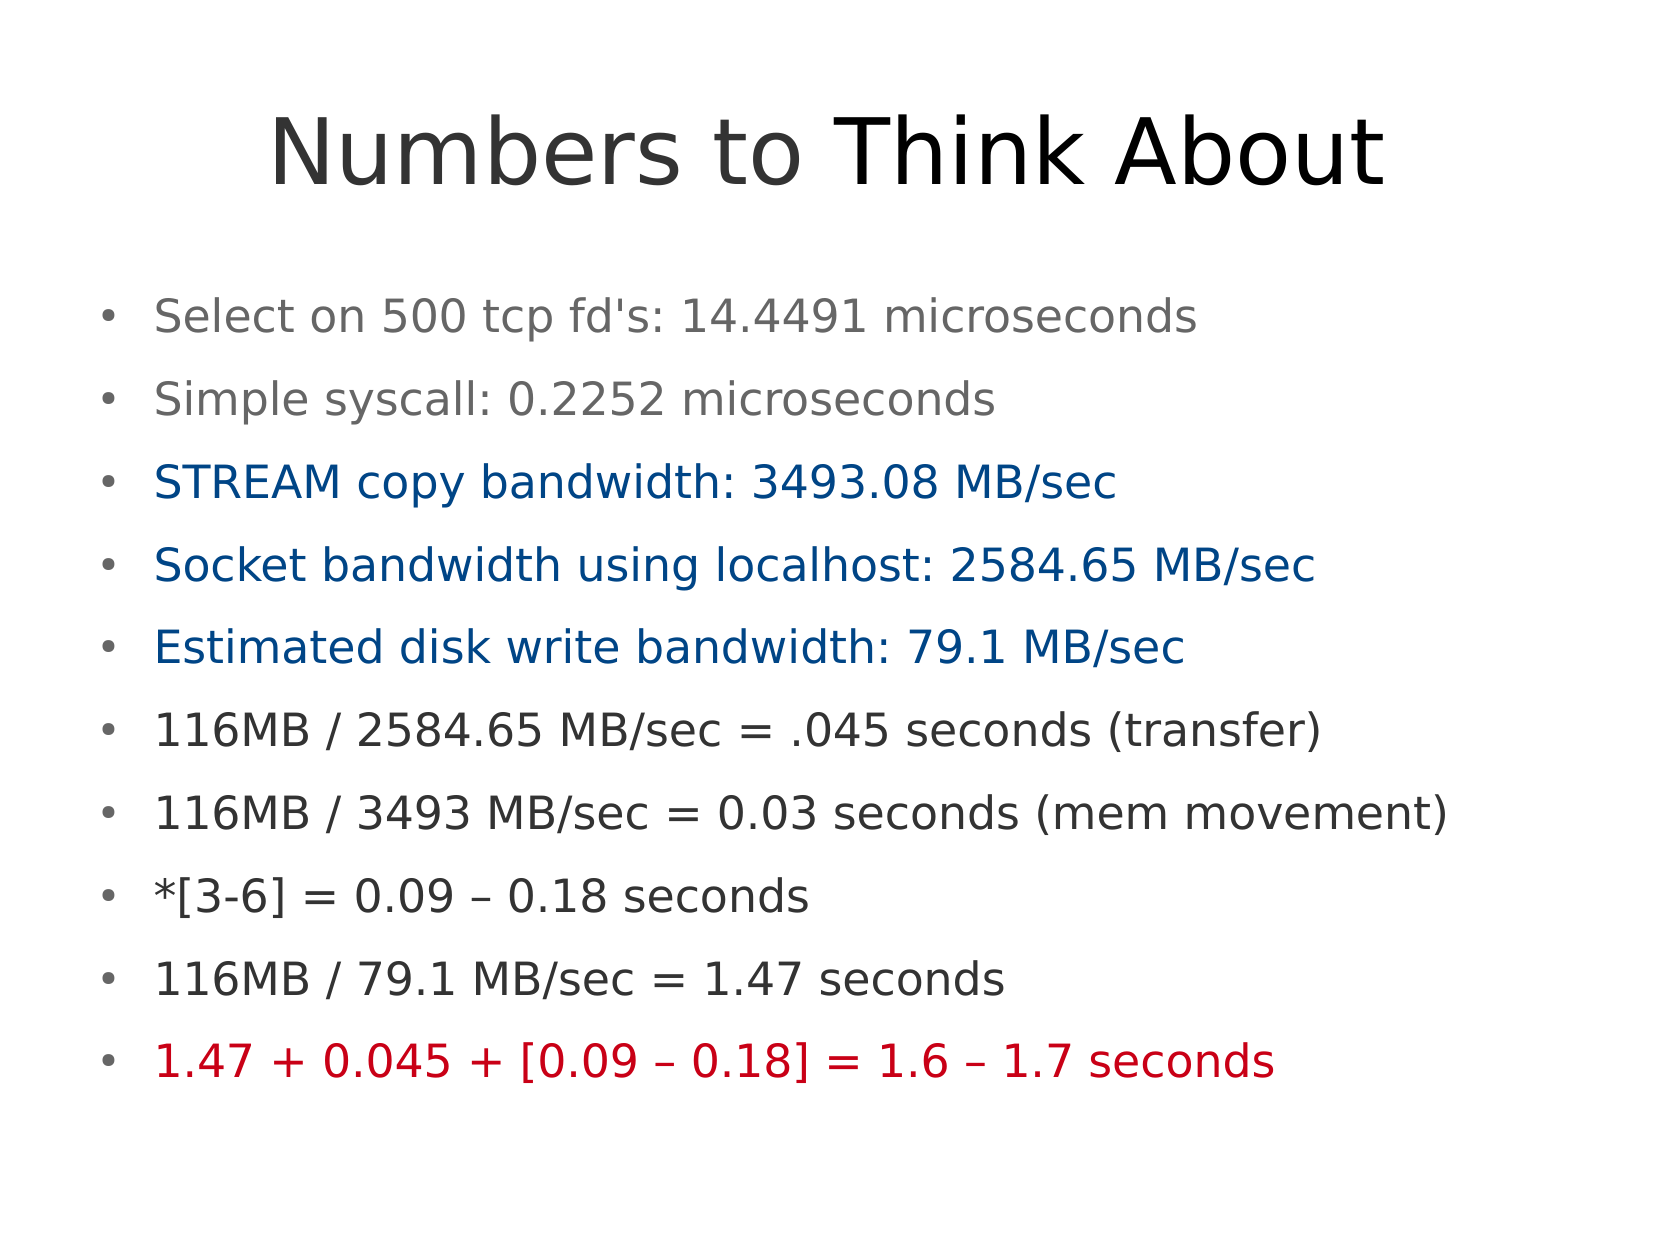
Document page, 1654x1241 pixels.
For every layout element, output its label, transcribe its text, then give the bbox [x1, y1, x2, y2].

list Select on 500 tcp fd's: 14.4491 microseconds Simple syscall: 0.2252 microseconds STREAM copy bandwidth: 3493.08 MB/sec Socket bandwidth using localhost: 2584.65 MB/sec Estimated disk write bandwidth: 79.1 MB/sec 116MB / 2584.65 MB/sec = .045 seconds (transfer) 116MB / 3493 MB/sec = 0.03 seconds (mem movement) *[3-6] = 0.09 – 0.18 seconds 116MB / 79.1 MB/sec = 1.47 seconds 1.47 + 0.045 + [0.09 – 0.18] = 1.6 – 1.7 seconds [82, 290, 1571, 1109]
title Numbers to Think About [82, 49, 1571, 257]
